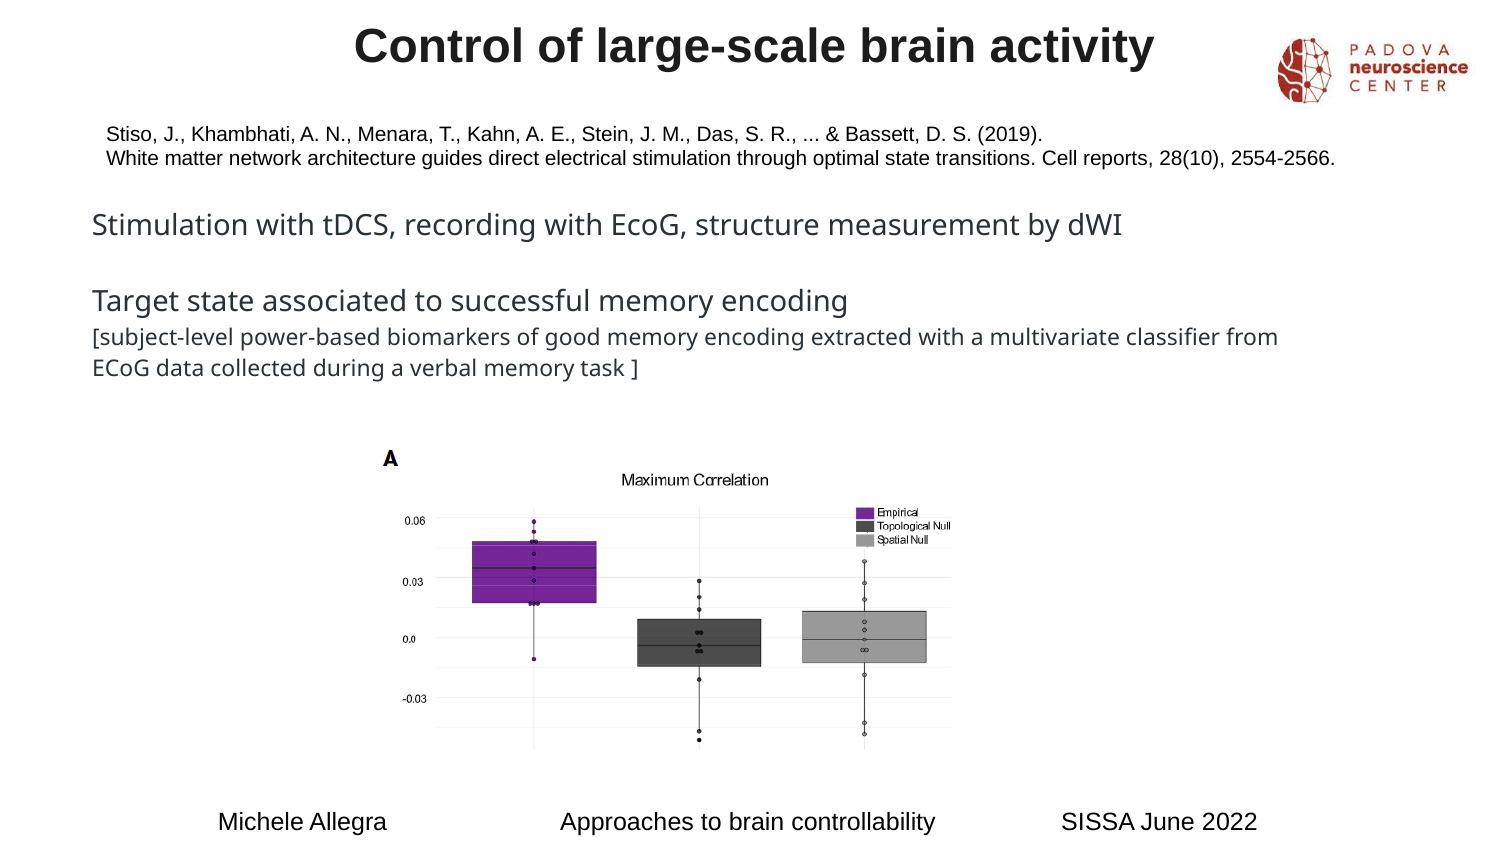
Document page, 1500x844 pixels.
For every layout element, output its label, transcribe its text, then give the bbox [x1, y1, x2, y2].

text_box Michele Allegra Approaches to brain controllability SISSA June 2022 [64, 794, 1415, 844]
text_box Stiso, J., Khambhati, A. N., Menara, T., Kahn, A. E., Stein, J. M., Das, S. R., ... & Bassett, D. S. (2019). White matter network architecture guides direct electrical stimulation through optimal state transitions. Cell reports, 28(10), 2554-2566. [91, 115, 1361, 201]
text_box Control of large-scale brain activity [74, 0, 1436, 95]
picture [1268, 10, 1476, 123]
picture [368, 419, 963, 751]
text_box Stimulation with tDCS, recording with EcoG, structure measurement by dWI [41, 196, 1300, 260]
text_box Target state associated to successful memory encoding [subject-level power-based biomarkers of good memory encoding extracted with a multivariate classifier from ECoG data collected during a verbal memory task ] [41, 273, 1300, 376]
